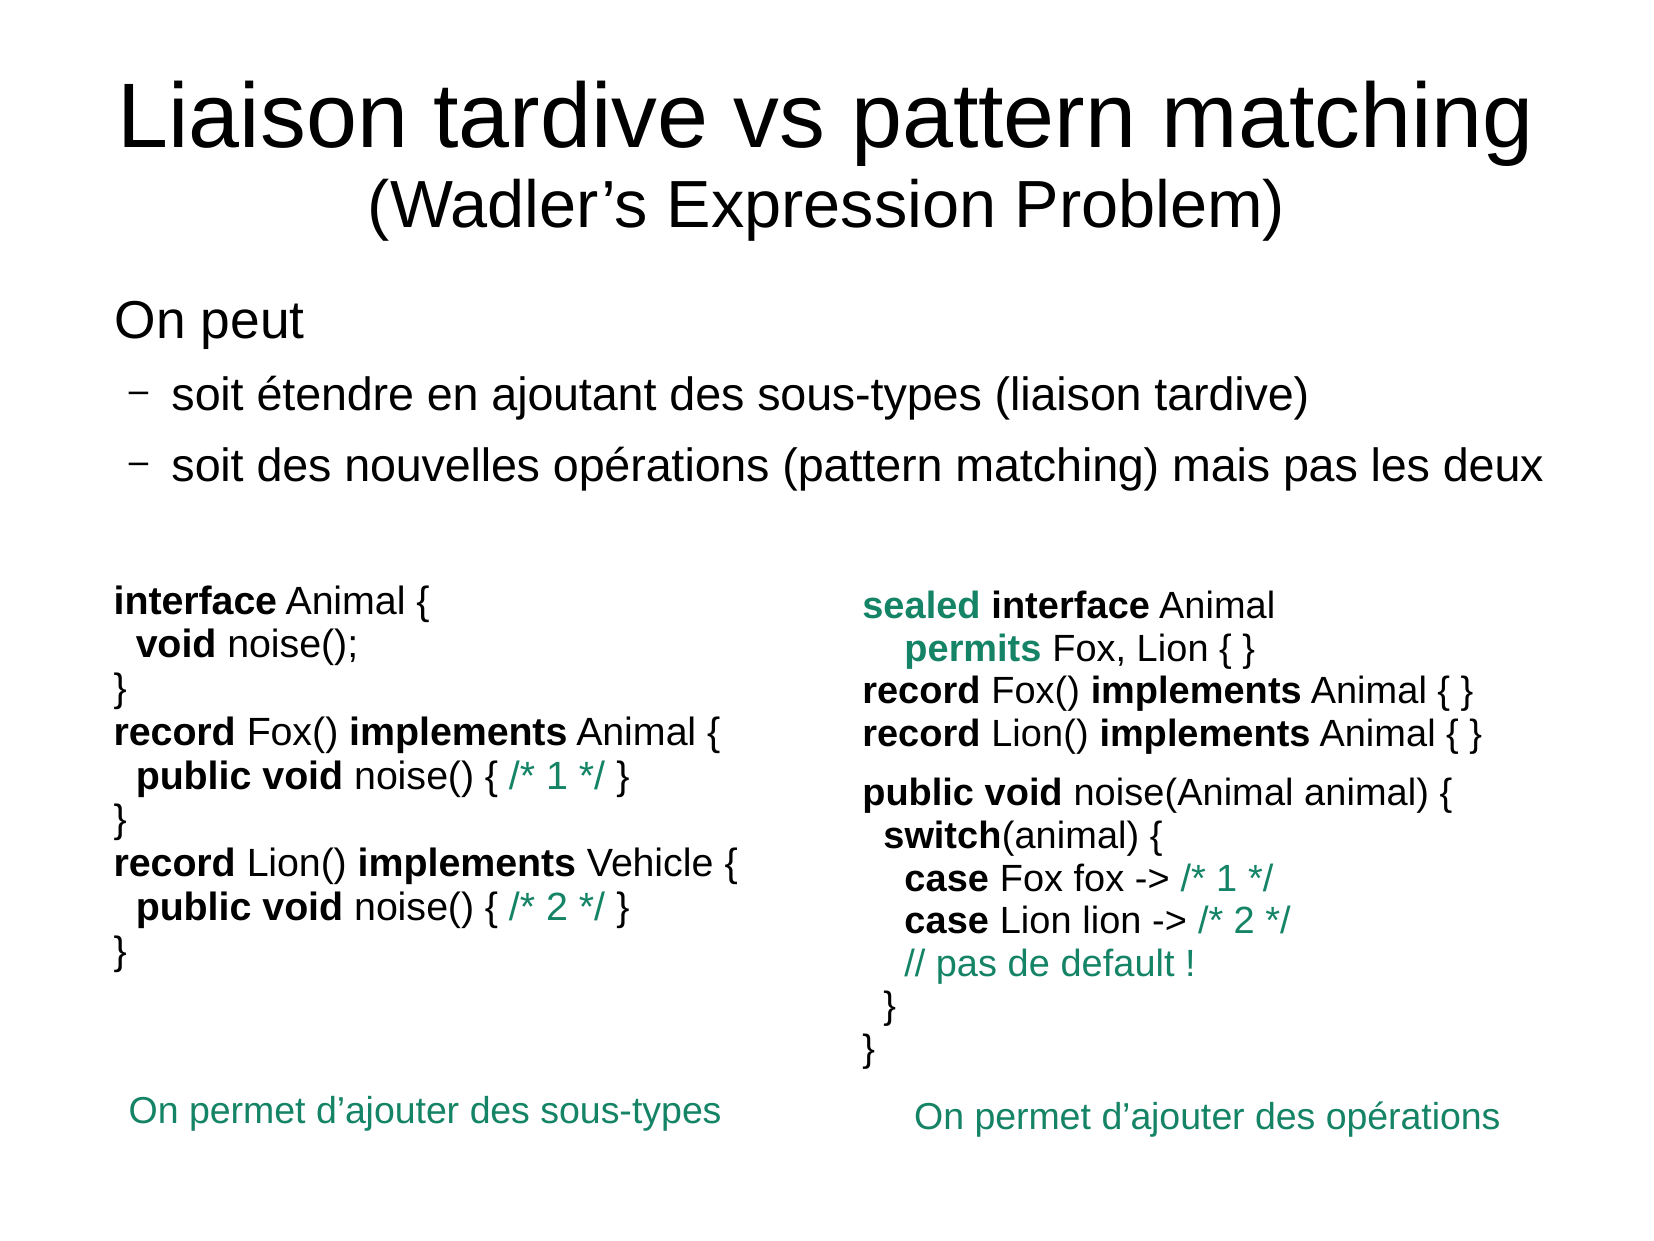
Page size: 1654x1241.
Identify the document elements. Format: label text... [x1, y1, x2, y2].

list On peut soit étendre en ajoutant des sous-types (liaison tardive) soit des nouvelles opérations (pattern matching) mais pas les deux [58, 290, 1596, 541]
list interface Animal { void noise(); } record Fox() implements Animal { public void noise() { /* 1 */ } } record Lion() implements Vehicle { public void noise() { /* 2 */ } } [71, 578, 826, 1149]
title Liaison tardive vs pattern matching (Wadler’s Expression Problem) [82, 49, 1571, 257]
list sealed interface Animal permits Fox, Lion { } record Fox() implements Animal { } record Lion() implements Animal { } public void noise(Animal animal) { switch(animal) { case Fox fox -> /* 1 */ case Lion lion -> /* 2 */ // pas de default ! } } [821, 584, 1596, 1200]
